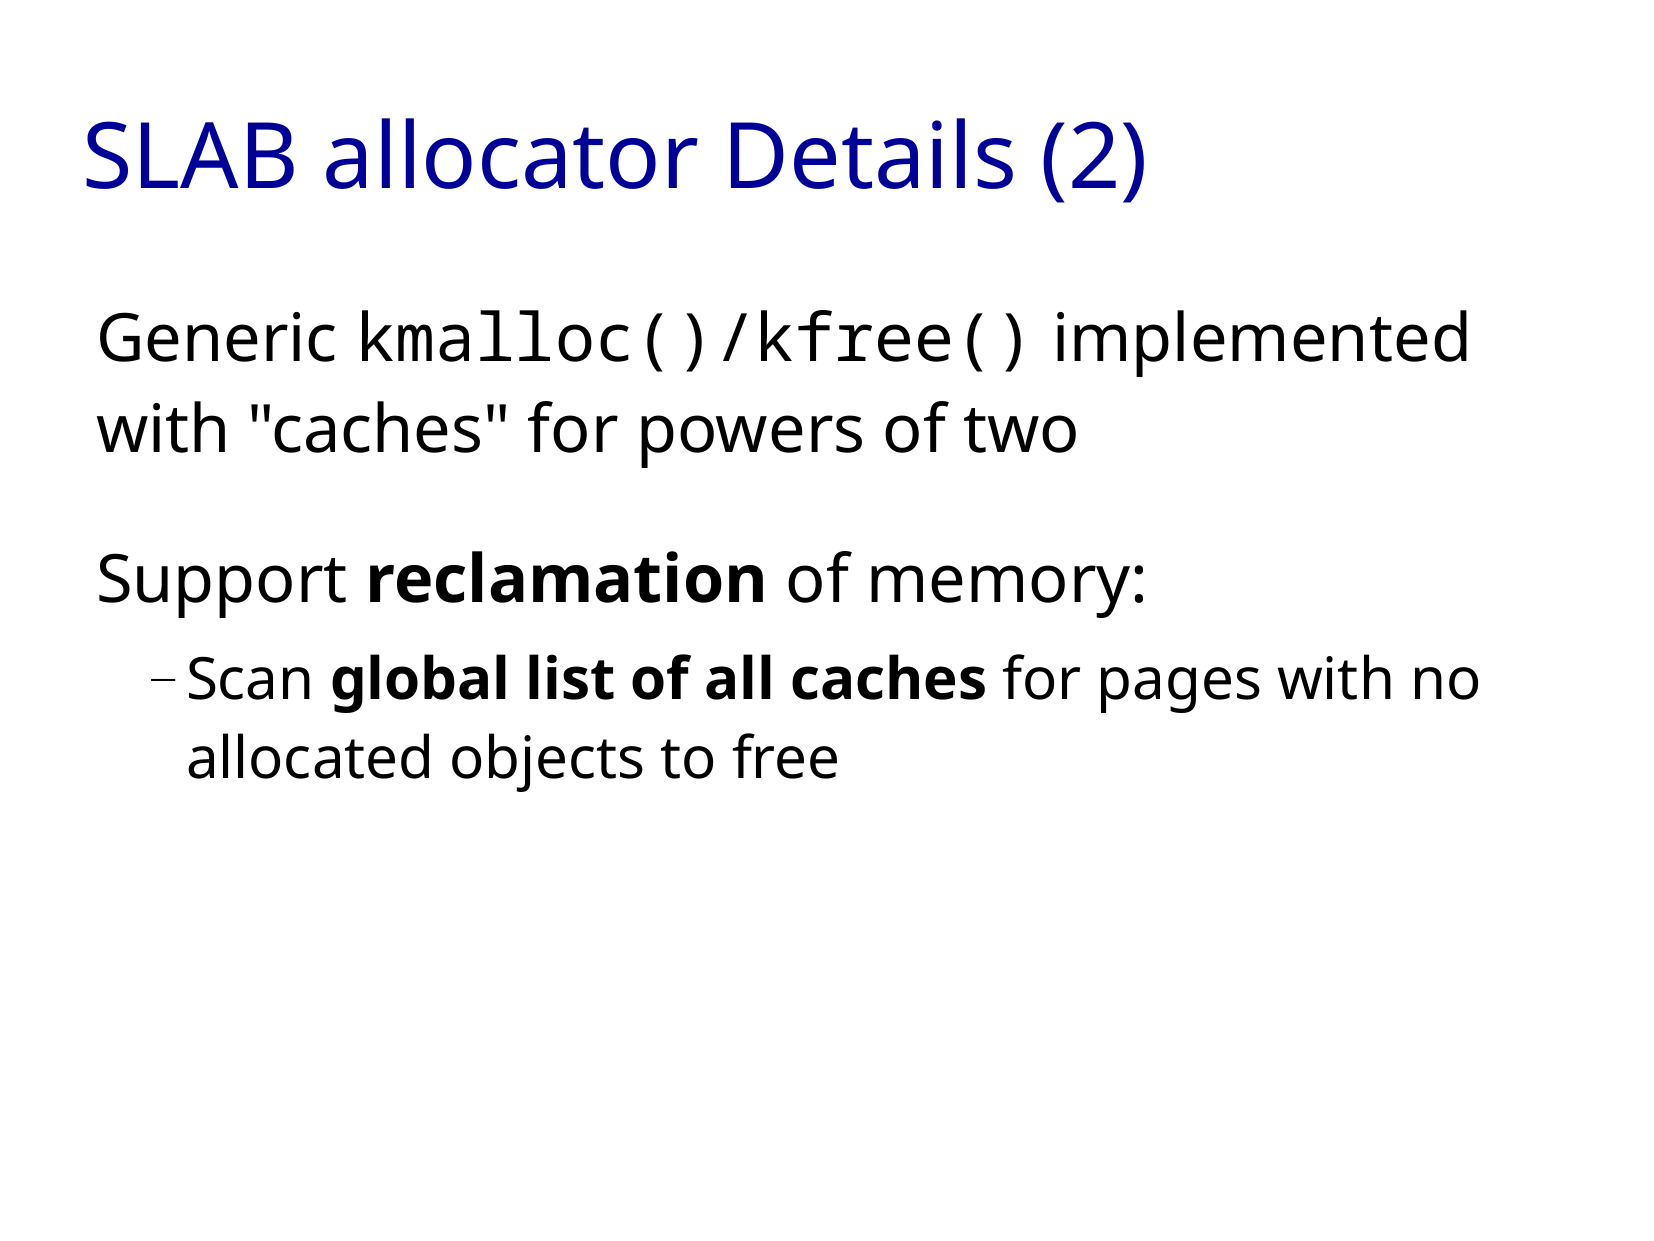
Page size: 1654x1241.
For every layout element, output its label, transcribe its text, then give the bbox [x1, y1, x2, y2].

title SLAB allocator Details (2) [82, 49, 1571, 257]
list Generic kmalloc()/kfree() implemented with "caches" for powers of two Support reclamation of memory: Scan global list of all caches for pages with no allocated objects to free [60, 290, 1571, 1096]
